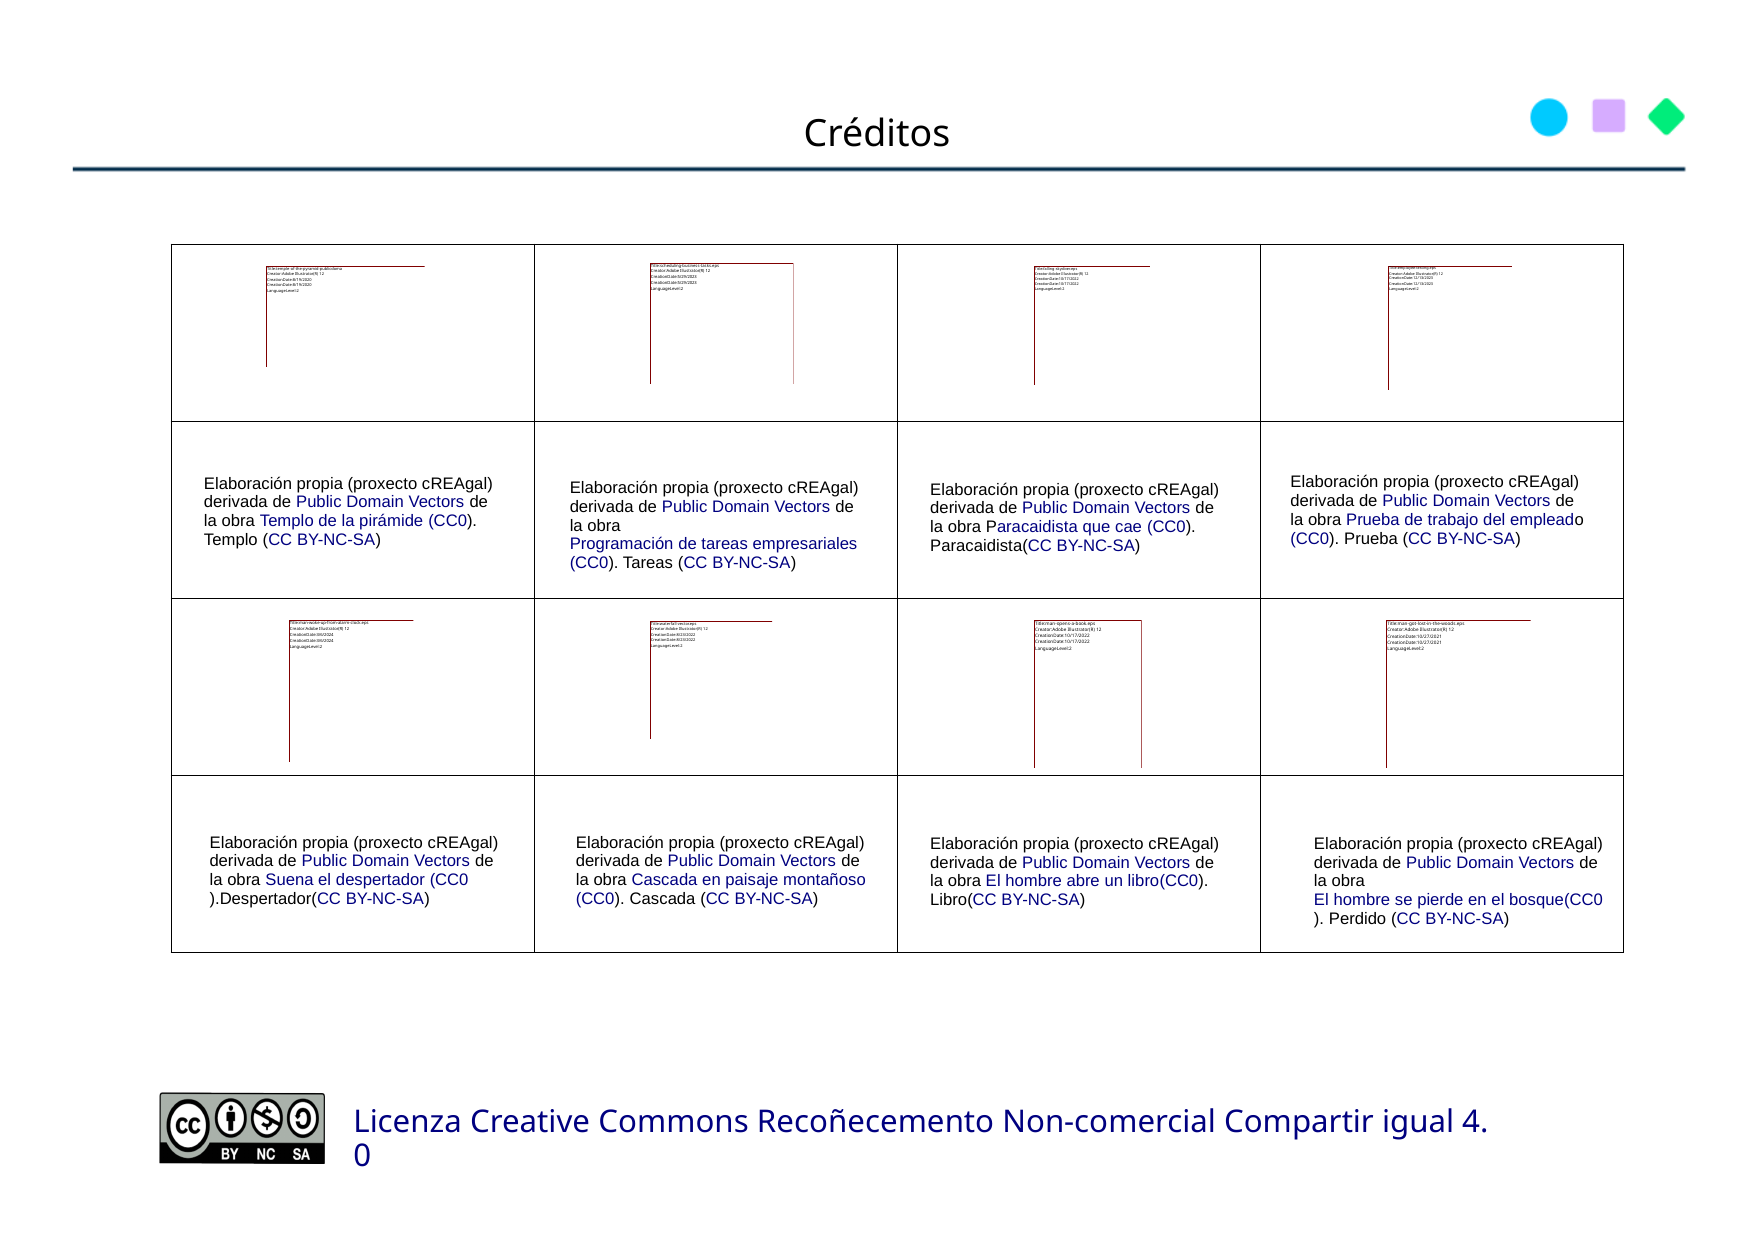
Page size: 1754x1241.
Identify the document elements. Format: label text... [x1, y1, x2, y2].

text_box Elaboración propia (proxecto cREAgal) derivada de Public Domain Vectors de la obra El hombre se pierde en el bosque(CC0). Perdido (CC BY-NC-SA) [1299, 826, 1624, 936]
table_cell [1261, 599, 1623, 775]
table_header [1261, 245, 1623, 421]
table_header [172, 245, 534, 421]
picture [1033, 265, 1152, 385]
picture [649, 262, 798, 384]
text_box Elaboración propia (proxecto cREAgal) derivada de Public Domain Vectors de la obra Suena el despertador (CC0).Despertador(CC BY-NC-SA) [194, 825, 520, 916]
table_cell [898, 422, 1260, 598]
table_cell [172, 599, 534, 775]
table_cell [898, 776, 1260, 952]
text_box Elaboración propia (proxecto cREAgal) derivada de Public Domain Vectors de la obra Templo de la pirámide (CC0). Templo (CC BY-NC-SA) [189, 466, 514, 557]
table_header [898, 245, 1260, 421]
text_box Elaboración propia (proxecto cREAgal) derivada de Public Domain Vectors de la obra Prueba de trabajo del empleado(CC0). Prueba (CC BY-NC-SA) [1275, 465, 1601, 556]
picture [159, 1092, 325, 1164]
table_cell [535, 776, 897, 952]
table_cell [1261, 422, 1623, 598]
text_box Elaboración propia (proxecto cREAgal) derivada de Public Domain Vectors de la obra El hombre abre un libro(CC0). Libro(CC BY-NC-SA) [915, 826, 1240, 917]
text_box Elaboración propia (proxecto cREAgal) derivada de Public Domain Vectors de la obra Programación de tareas empresariales (CC0). Tareas (CC BY-NC-SA) [555, 471, 880, 580]
picture [59, 70, 1695, 194]
table_cell [1261, 776, 1623, 952]
table_cell [535, 599, 897, 775]
picture [649, 620, 773, 739]
picture [1387, 265, 1512, 390]
text_box Elaboración propia (proxecto cREAgal) derivada de Public Domain Vectors de la obra Paracaidista que cae (CC0). Paracaidista(CC BY-NC-SA) [915, 472, 1240, 563]
text_box Elaboración propia (proxecto cREAgal) derivada de Public Domain Vectors de la obra Cascada en paisaje montañoso (CC0). Cascada (CC BY-NC-SA) [561, 825, 886, 916]
picture [288, 620, 414, 762]
picture [1385, 620, 1536, 768]
table_cell [535, 422, 897, 598]
text_box Licenza Creative Commons Recoñecemento Non-comercial Compartir igual 4.0 [338, 1072, 1506, 1170]
picture [1033, 620, 1148, 768]
table_cell [898, 599, 1260, 775]
table_cell [172, 422, 534, 598]
picture [265, 265, 425, 367]
table_header [535, 245, 897, 421]
table_cell [172, 776, 534, 952]
